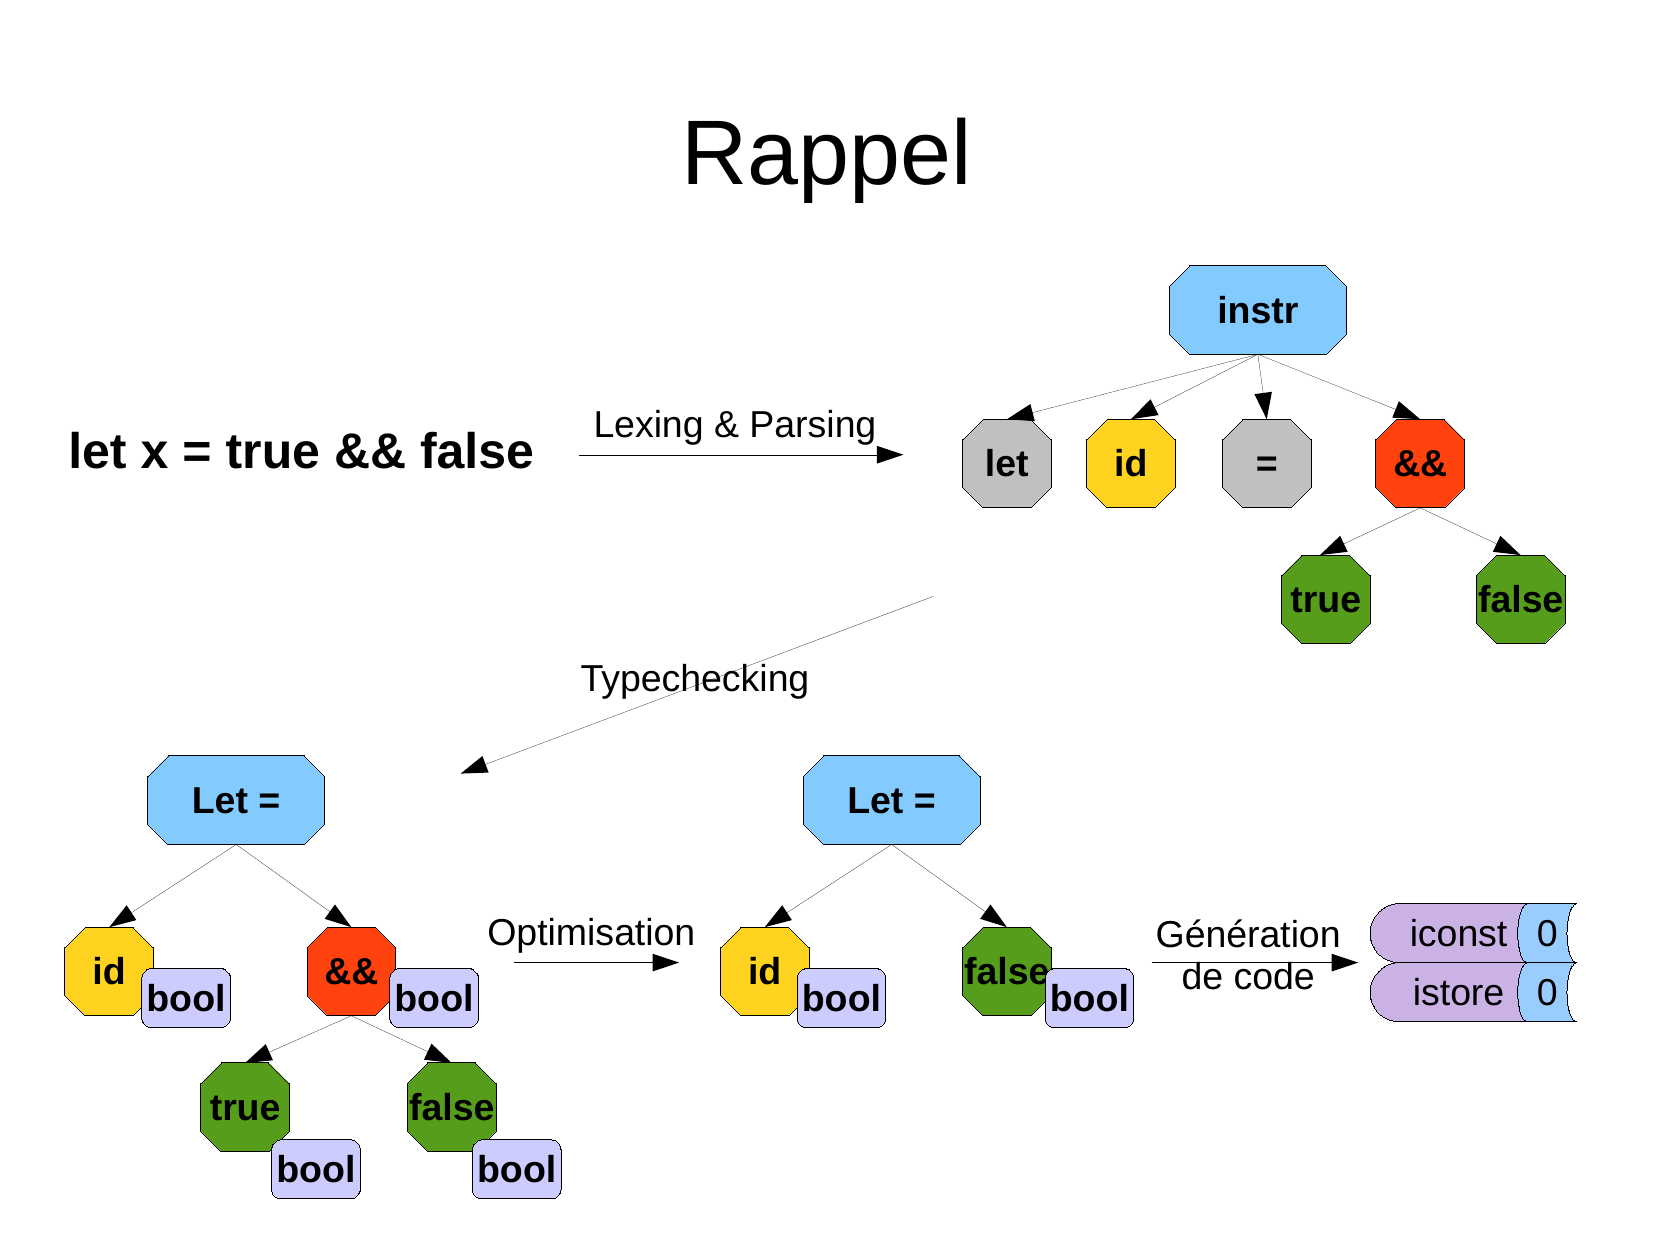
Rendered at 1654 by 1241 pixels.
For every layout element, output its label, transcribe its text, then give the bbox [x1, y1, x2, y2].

text_box true [200, 1062, 290, 1152]
text_box istore [1370, 962, 1526, 1022]
text_box = [1222, 419, 1312, 508]
text_box 0 [1517, 962, 1577, 1022]
text_box true [1281, 555, 1371, 644]
text_box let [962, 419, 1052, 508]
text_box && [307, 927, 396, 1016]
text_box Lexing & Parsing [578, 395, 892, 453]
text_box Let = [803, 755, 981, 845]
text_box id [1086, 419, 1176, 508]
text_box id [64, 927, 154, 1016]
text_box false [1476, 555, 1566, 644]
text_box bool [1045, 968, 1134, 1028]
text_box bool [271, 1139, 361, 1199]
text_box false [962, 927, 1052, 1016]
text_box let x = true && false [53, 415, 549, 487]
text_box bool [472, 1139, 562, 1199]
text_box bool [797, 968, 886, 1028]
text_box id [720, 927, 810, 1016]
text_box 0 [1517, 903, 1577, 962]
text_box false [407, 1062, 497, 1152]
text_box bool [389, 968, 479, 1028]
text_box iconst [1370, 903, 1526, 963]
text_box Optimisation [472, 903, 710, 961]
text_box bool [141, 968, 231, 1028]
title Rappel [82, 49, 1571, 257]
text_box Typechecking [565, 649, 827, 707]
text_box Let = [147, 755, 325, 845]
text_box instr [1169, 265, 1347, 355]
text_box Génération de code [1140, 905, 1356, 1005]
text_box && [1375, 419, 1465, 508]
